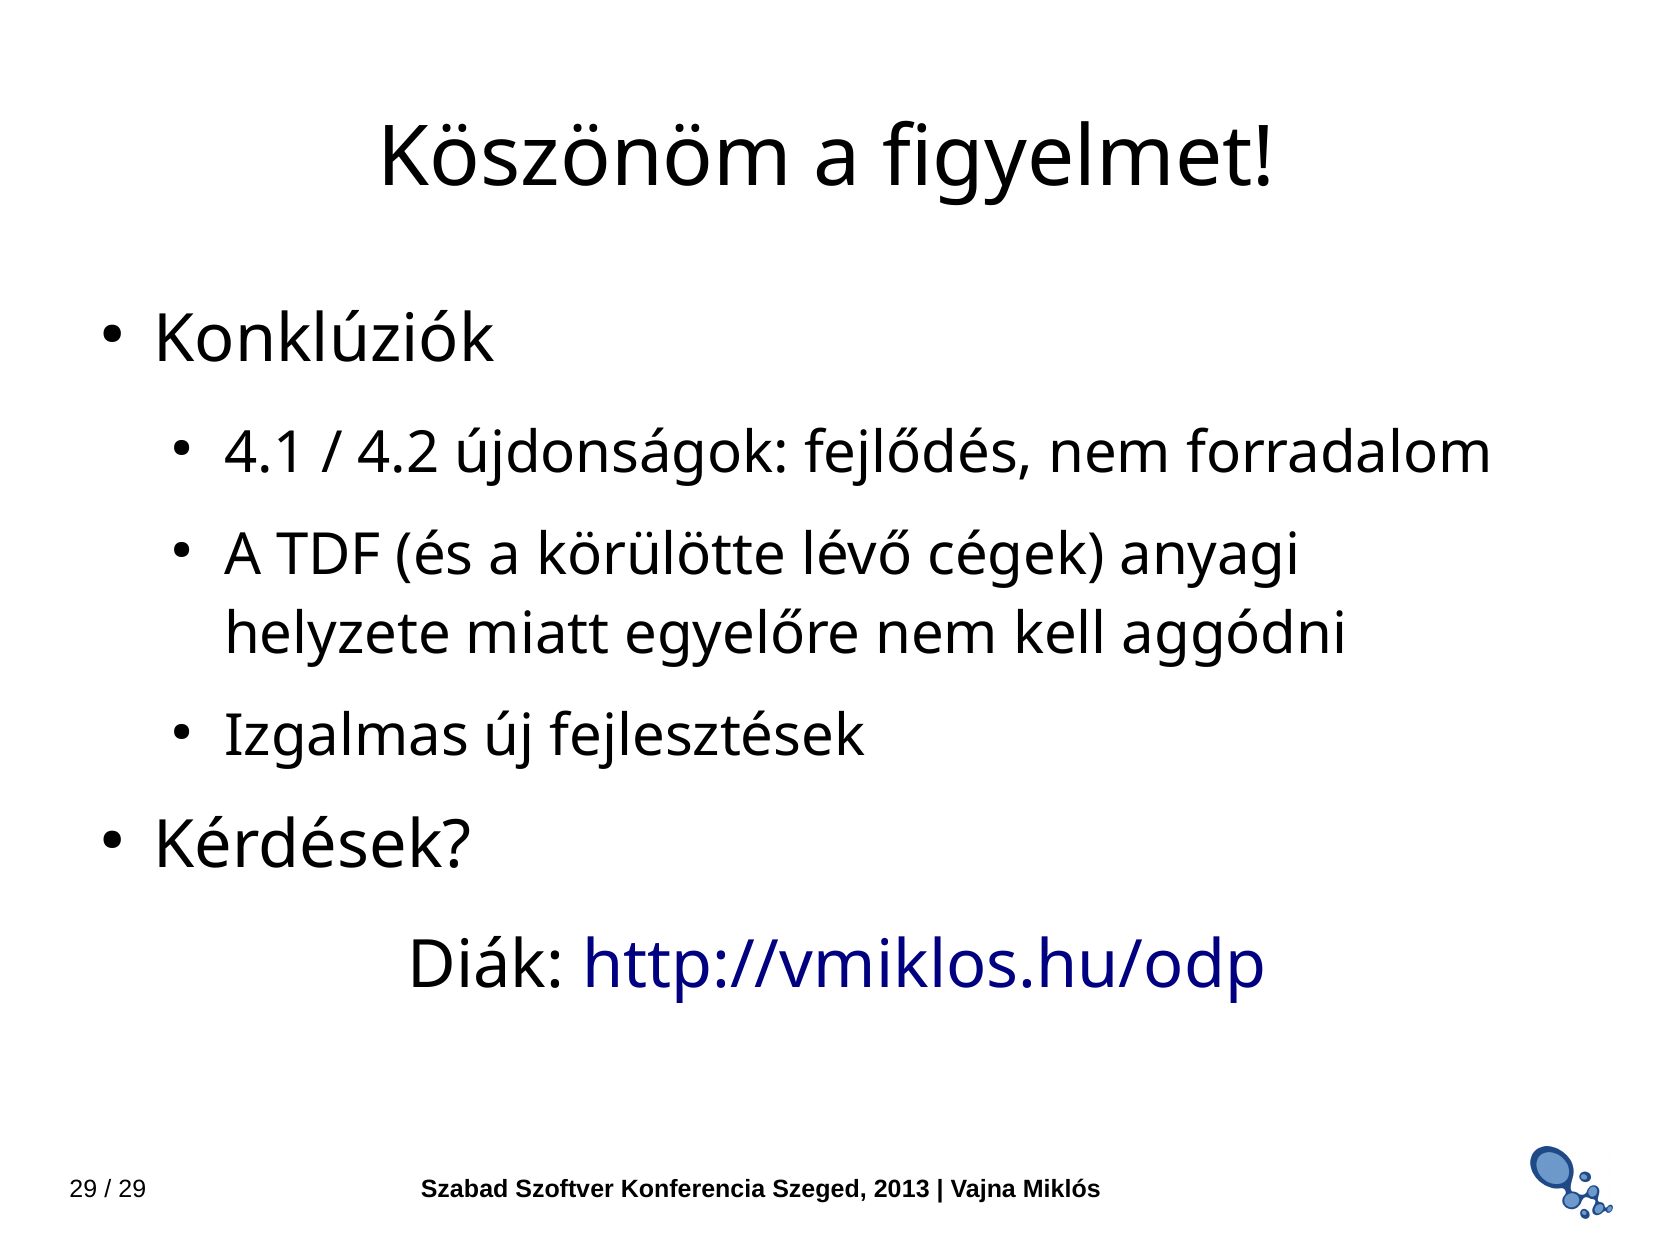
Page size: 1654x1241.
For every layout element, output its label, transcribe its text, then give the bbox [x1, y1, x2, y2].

list Konklúziók 4.1 / 4.2 újdonságok: fejlődés, nem forradalom A TDF (és a körülötte lévő cégek) anyagi helyzete miatt egyelőre nem kell aggódni Izgalmas új fejlesztések Kérdések? Diák: http://vmiklos.hu/odp [82, 290, 1538, 1010]
picture [1530, 1146, 1613, 1219]
title Köszönöm a figyelmet! [82, 49, 1571, 257]
